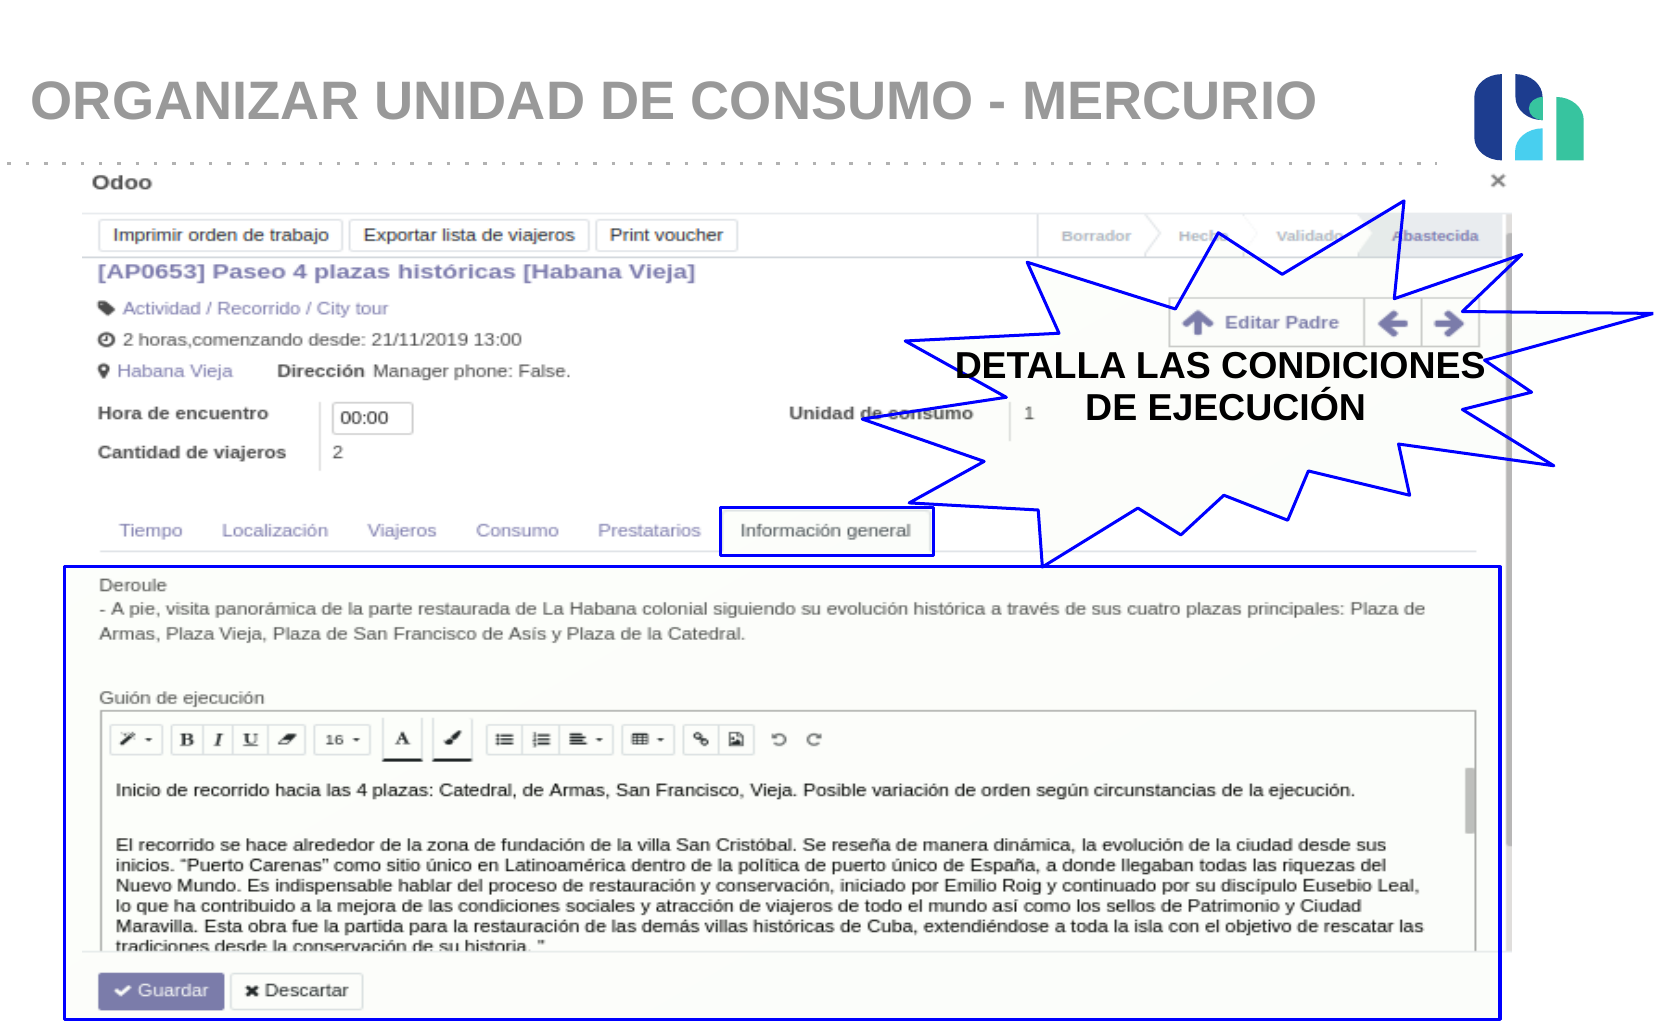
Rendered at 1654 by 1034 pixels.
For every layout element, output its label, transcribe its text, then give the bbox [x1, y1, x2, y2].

text_box [64, 566, 1501, 1020]
picture [1465, 398, 1512, 439]
picture [1046, 445, 1512, 1020]
picture [82, 163, 1512, 566]
picture [1486, 353, 1512, 378]
picture [1474, 74, 1584, 161]
picture [1464, 265, 1512, 311]
text_box DETALLA LAS CONDICIONES DE EJECUCIÓN [862, 200, 1654, 567]
text_box ORGANIZAR UNIDAD DE CONSUMO - MERCURIO [30, 59, 1335, 142]
text_box [720, 507, 934, 556]
